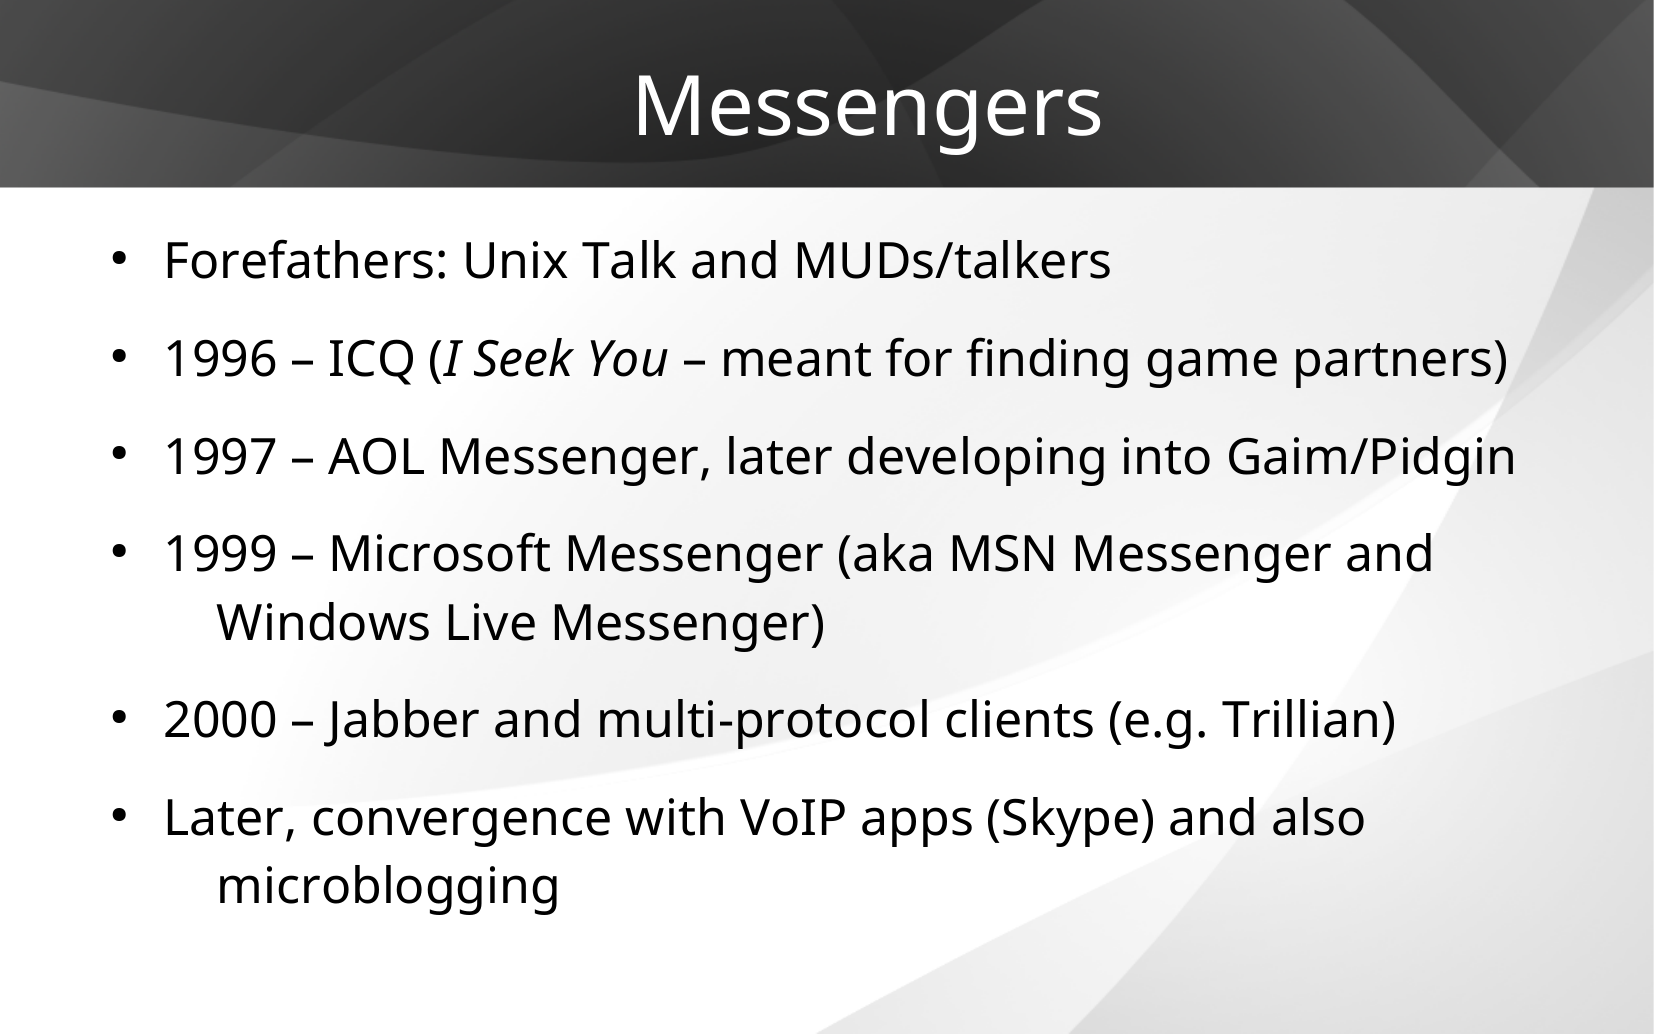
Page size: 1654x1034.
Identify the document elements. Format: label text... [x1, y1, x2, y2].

picture [0, 0, 1654, 1034]
title Messengers [124, 0, 1613, 208]
list Forefathers: Unix Talk and MUDs/talkers 1996 – ICQ (I Seek You – meant for finding game partners) 1997 – AOL Messenger, later developing into Gaim/Pidgin 1999 – Microsoft Messenger (aka MSN Messenger and Windows Live Messenger) 2000 – Jabber and multi-protocol clients (e.g. Trillian) Later, convergence with VoIP apps (Skype) and also microblogging [75, 225, 1613, 1013]
